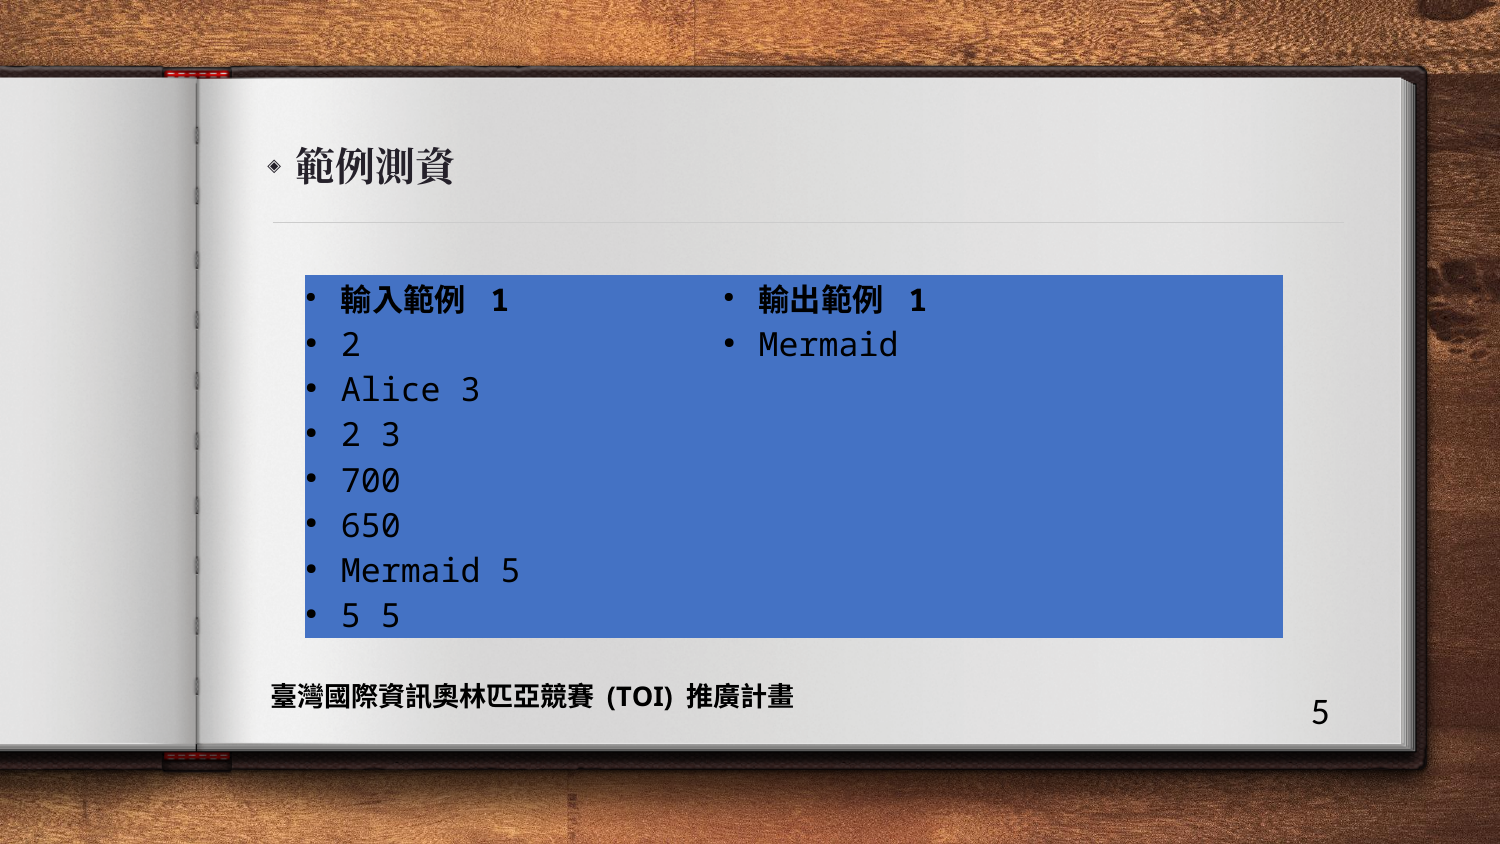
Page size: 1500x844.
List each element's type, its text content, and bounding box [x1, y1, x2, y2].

table_header 輸入範例 1 2 Alice 3 2 3 700 650 Mermaid 5 5 5 [305, 275, 723, 638]
list 範例測資 [252, 126, 1194, 205]
text_box 5 [1295, 672, 1386, 737]
table_header 輸出範例 1 Mermaid [723, 275, 1283, 638]
